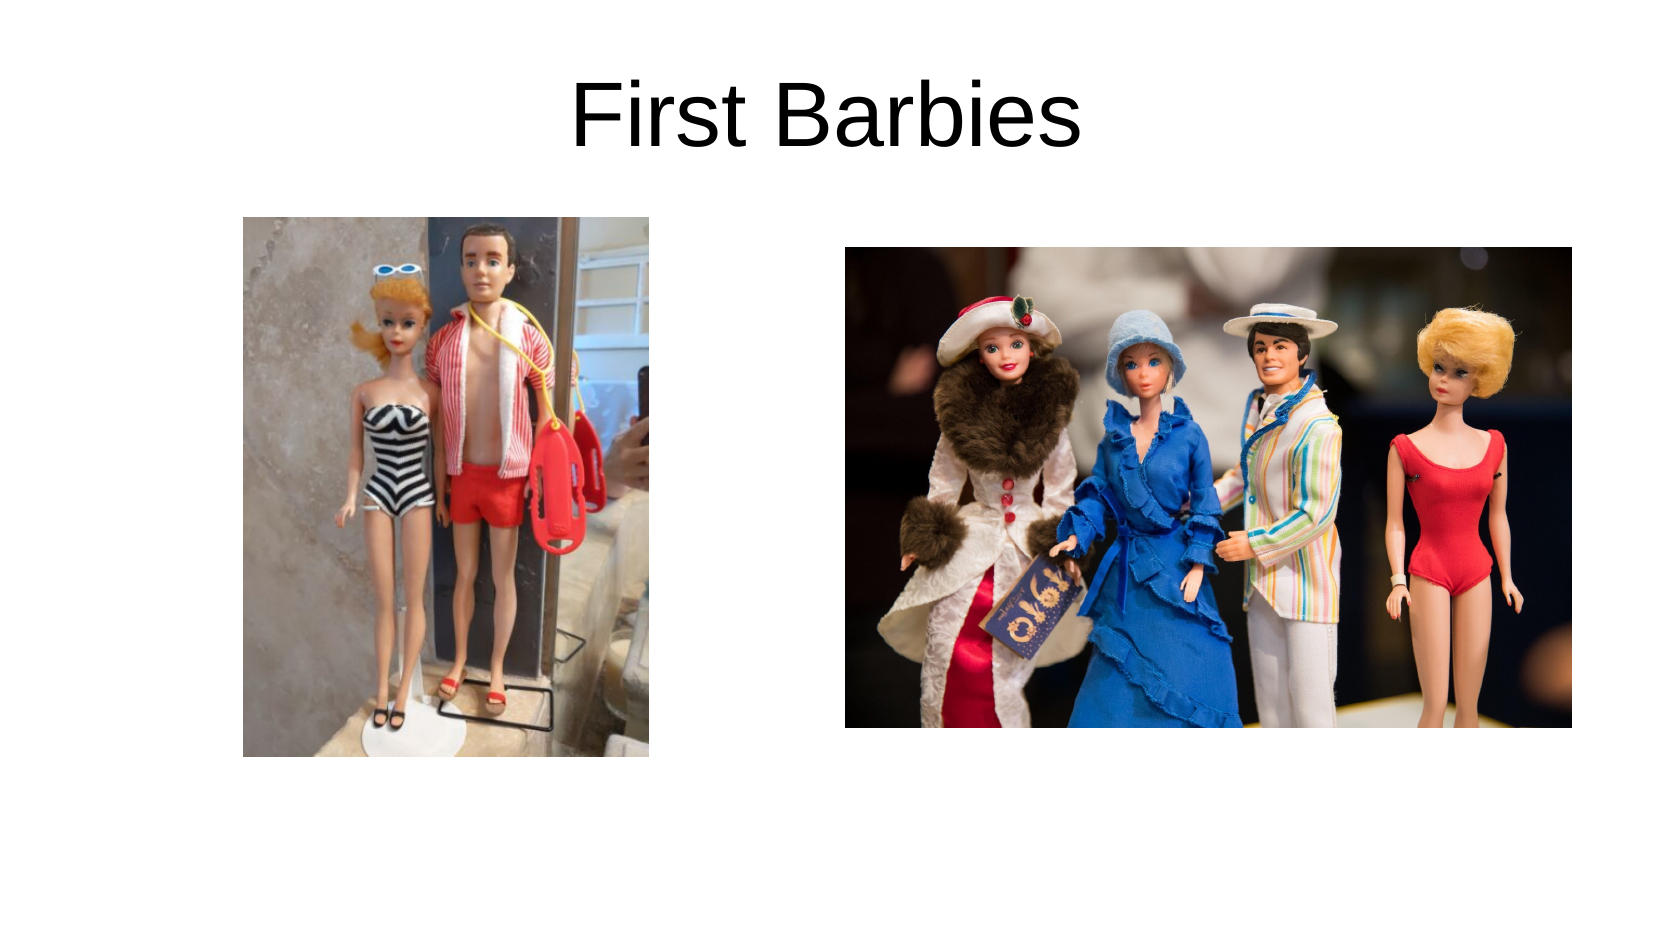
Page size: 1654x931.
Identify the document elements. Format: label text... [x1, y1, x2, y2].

title First Barbies [82, 37, 1571, 193]
picture [845, 247, 1572, 728]
picture [243, 217, 649, 758]
